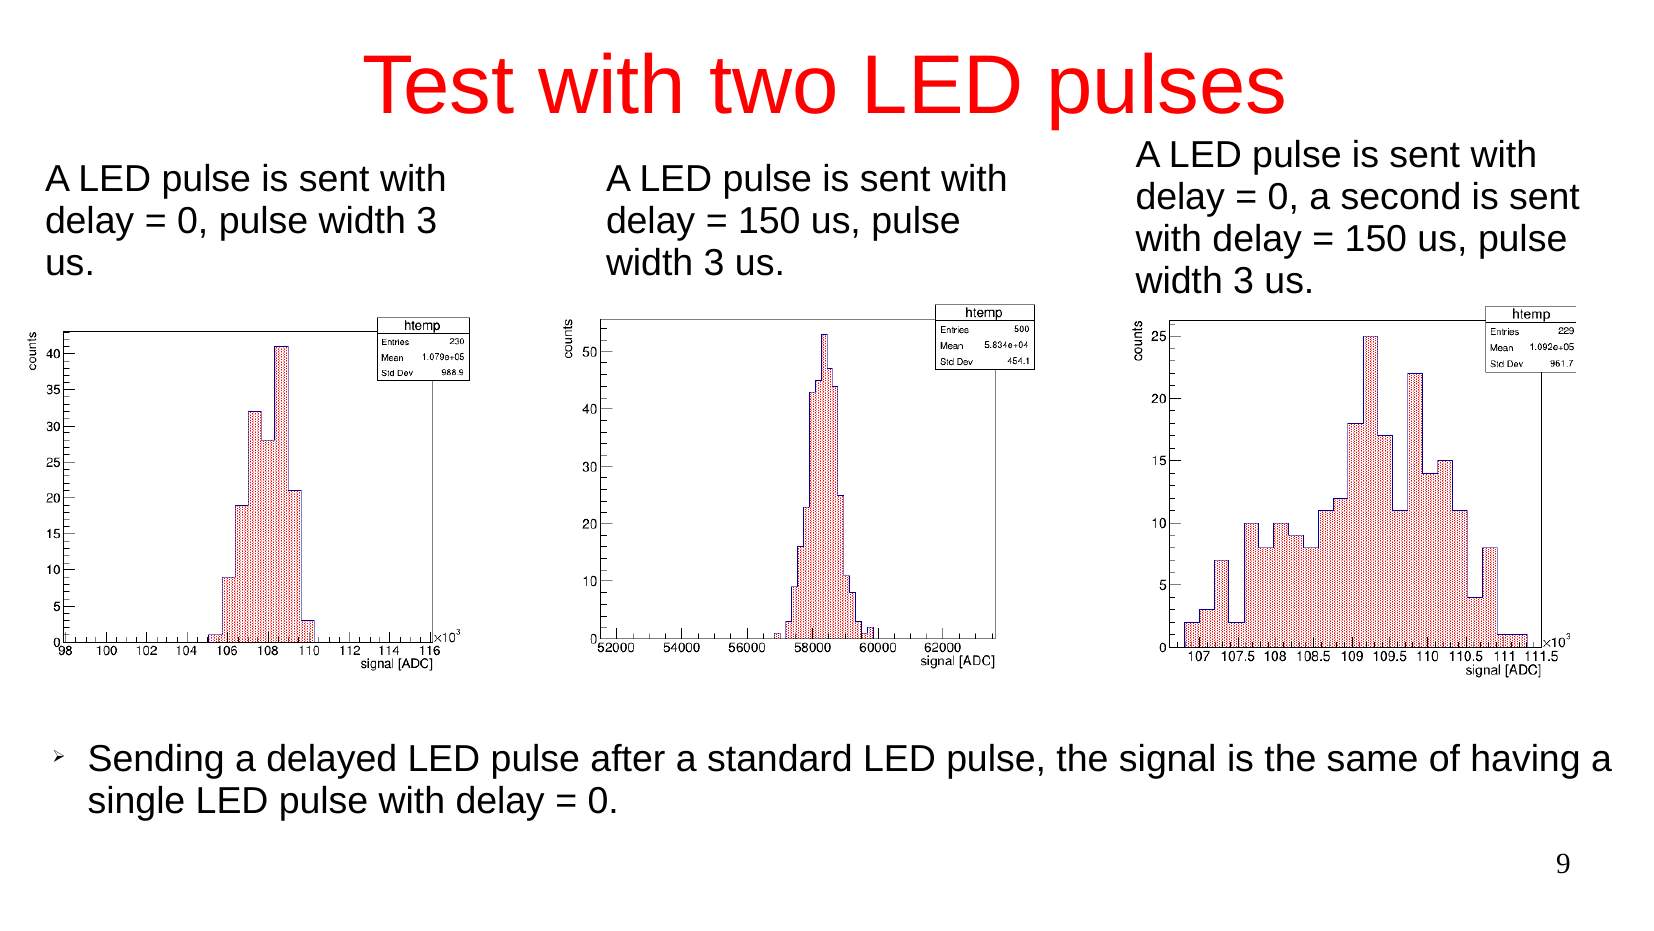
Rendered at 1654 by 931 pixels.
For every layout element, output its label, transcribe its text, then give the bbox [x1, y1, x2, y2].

text_box A LED pulse is sent with delay = 150 us, pulse width 3 us. [591, 150, 1049, 291]
picture [560, 299, 1037, 676]
text_box Sending a delayed LED pulse after a standard LED pulse, the signal is the same of having a single LED pulse with delay = 0. [37, 730, 1651, 848]
picture [1125, 294, 1576, 681]
picture [26, 313, 476, 674]
text_box A LED pulse is sent with delay = 0, a second is sent with delay = 150 us, pulse width 3 us. [1120, 126, 1646, 310]
text_box A LED pulse is sent with delay = 0, pulse width 3 us. [30, 150, 488, 291]
title Test with two LED pulses [37, 7, 1613, 163]
